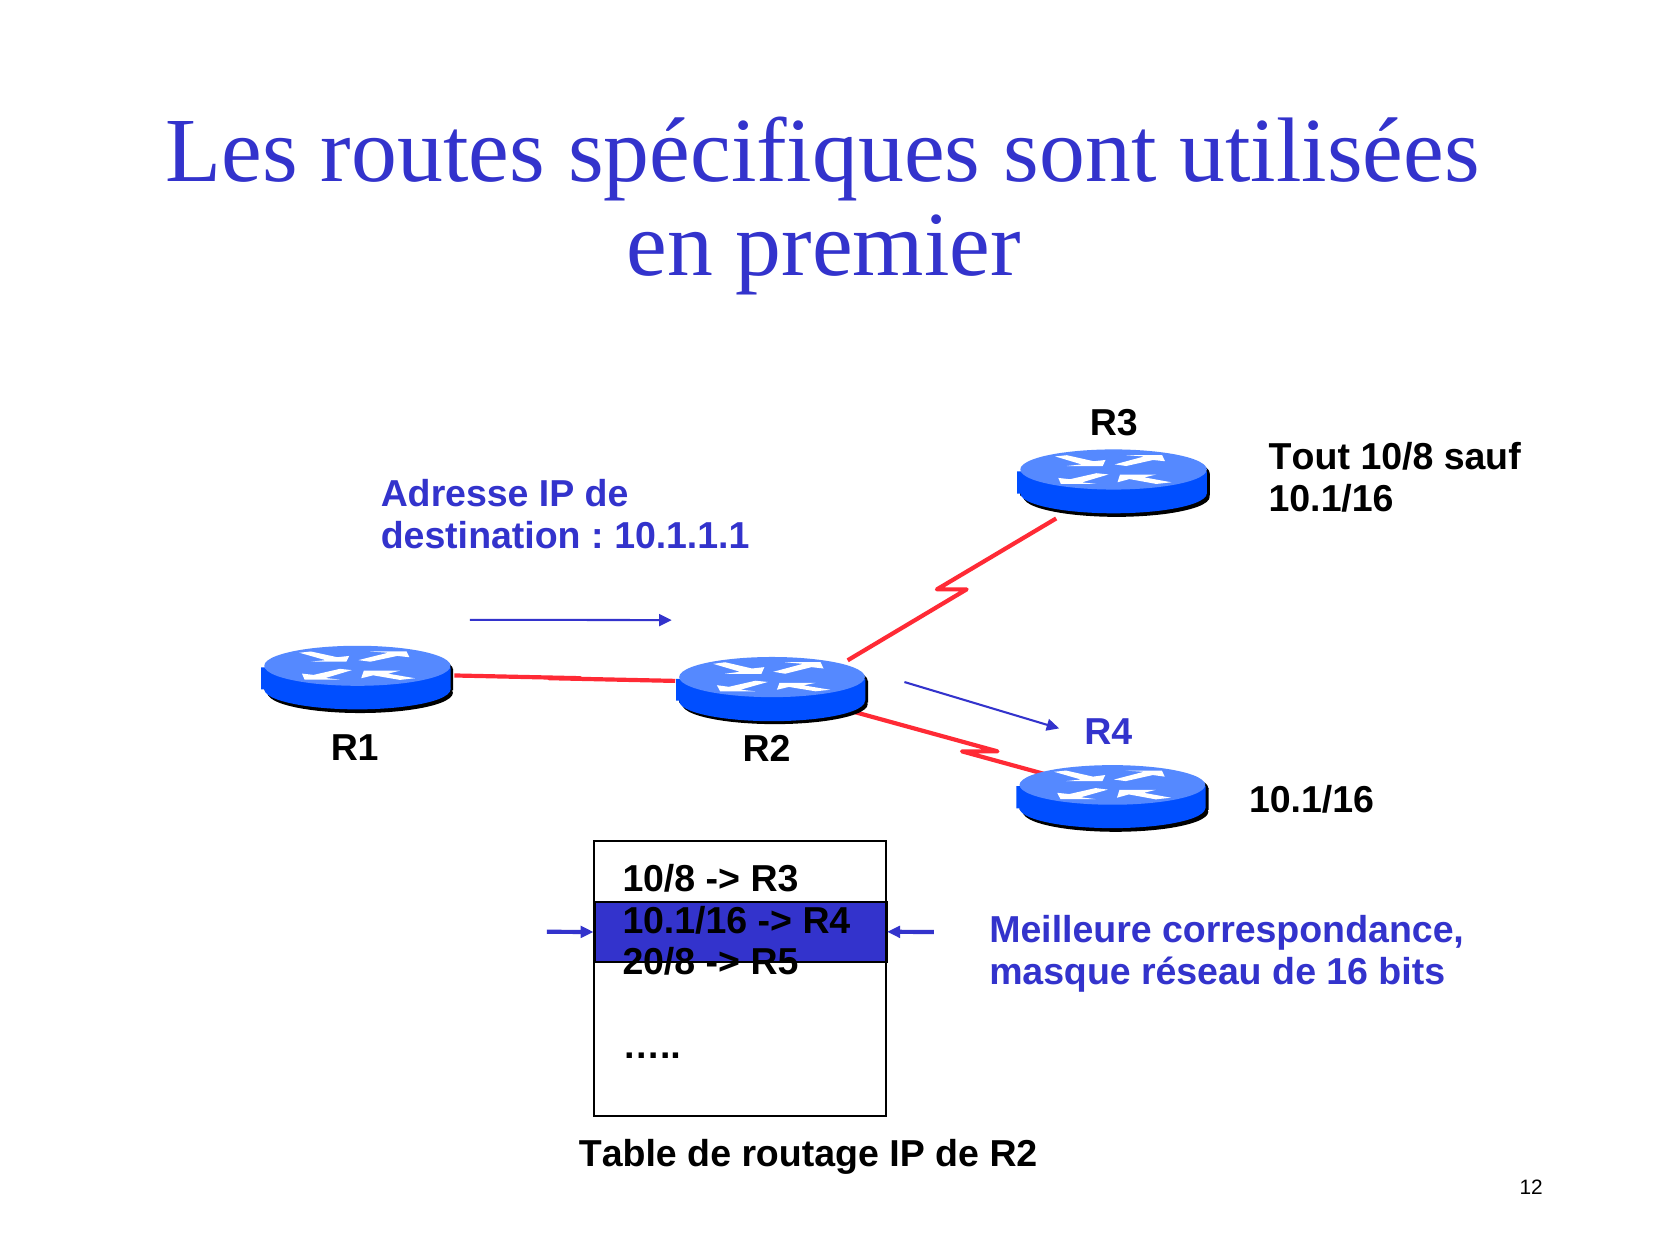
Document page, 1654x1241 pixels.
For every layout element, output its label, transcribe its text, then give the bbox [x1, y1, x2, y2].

text_box R1 [313, 718, 396, 778]
text_box Meilleure correspondance, masque réseau de 16 bits [972, 901, 1482, 1002]
text_box R2 [727, 720, 806, 777]
text_box Table de routage IP de R2 [562, 1124, 1055, 1183]
text_box R4 [1069, 703, 1148, 761]
text_box [261, 645, 454, 714]
text_box [676, 656, 869, 723]
text_box Adresse IP de destination : 10.1.1.1 [363, 464, 767, 566]
title Les routes spécifiques sont utilisées en premier [137, 72, 1511, 328]
text_box [595, 902, 605, 962]
text_box 10/8 -> R3 10.1/16 -> R4 20/8 -> R5 ….. [605, 849, 868, 1076]
text_box 10.1/16 [1234, 771, 1389, 829]
text_box Tout 10/8 sauf 10.1/16 [1253, 428, 1537, 527]
text_box R3 [1074, 394, 1153, 451]
text_box [1016, 765, 1209, 832]
text_box [1017, 449, 1210, 517]
text_box [868, 902, 885, 962]
